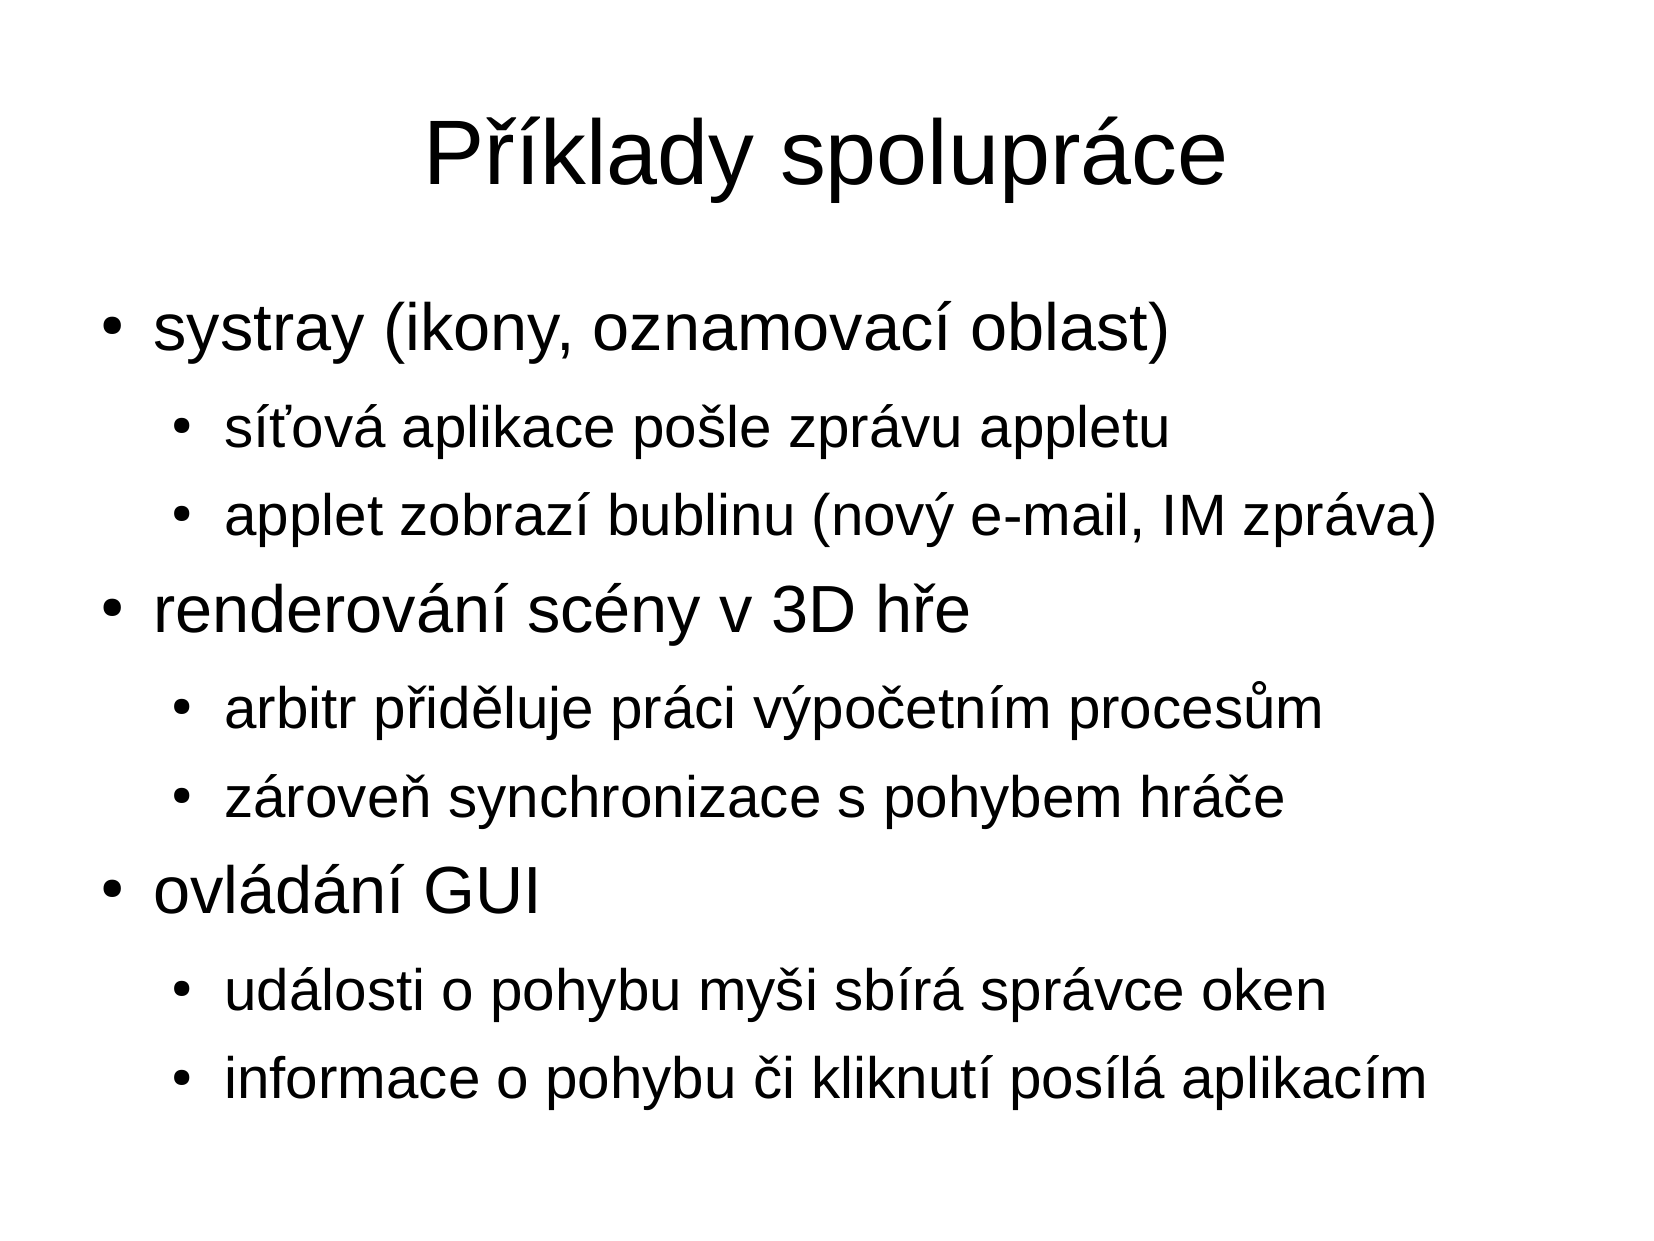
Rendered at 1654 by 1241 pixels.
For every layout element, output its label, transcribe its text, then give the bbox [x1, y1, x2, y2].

title Příklady spolupráce [82, 49, 1571, 257]
list systray (ikony, oznamovací oblast) síťová aplikace pošle zprávu appletu applet zobrazí bublinu (nový e-mail, IM zpráva) renderování scény v 3D hře arbitr přiděluje práci výpočetním procesům zároveň synchronizace s pohybem hráče ovládání GUI události o pohybu myši sbírá správce oken informace o pohybu či kliknutí posílá aplikacím [82, 290, 1571, 1112]
